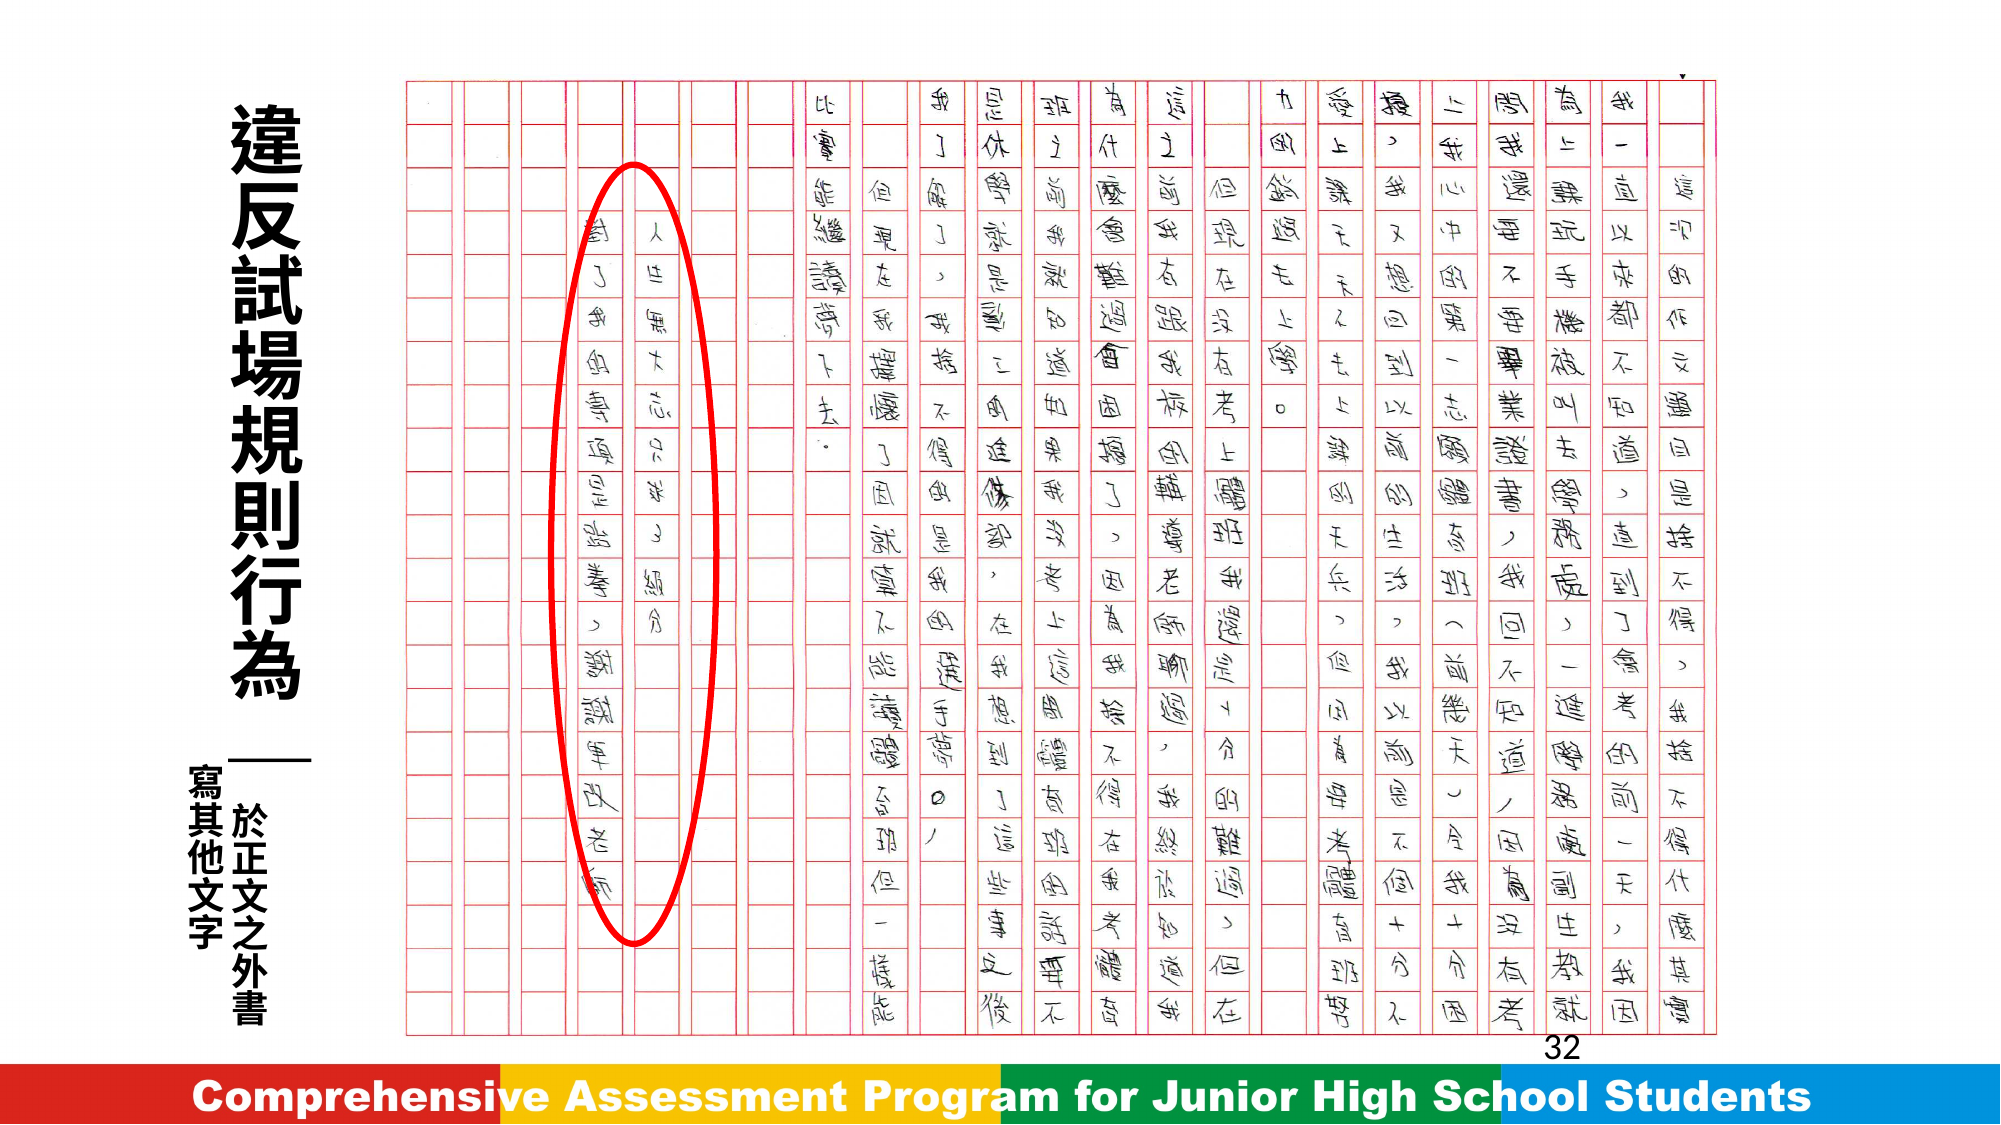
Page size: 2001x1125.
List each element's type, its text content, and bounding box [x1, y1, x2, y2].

text_box [1528, 1014, 1995, 1075]
text_box 違反試場規則行為 ｜於正文之外書寫其他文字 [159, 71, 276, 1058]
picture [399, 75, 1719, 1040]
